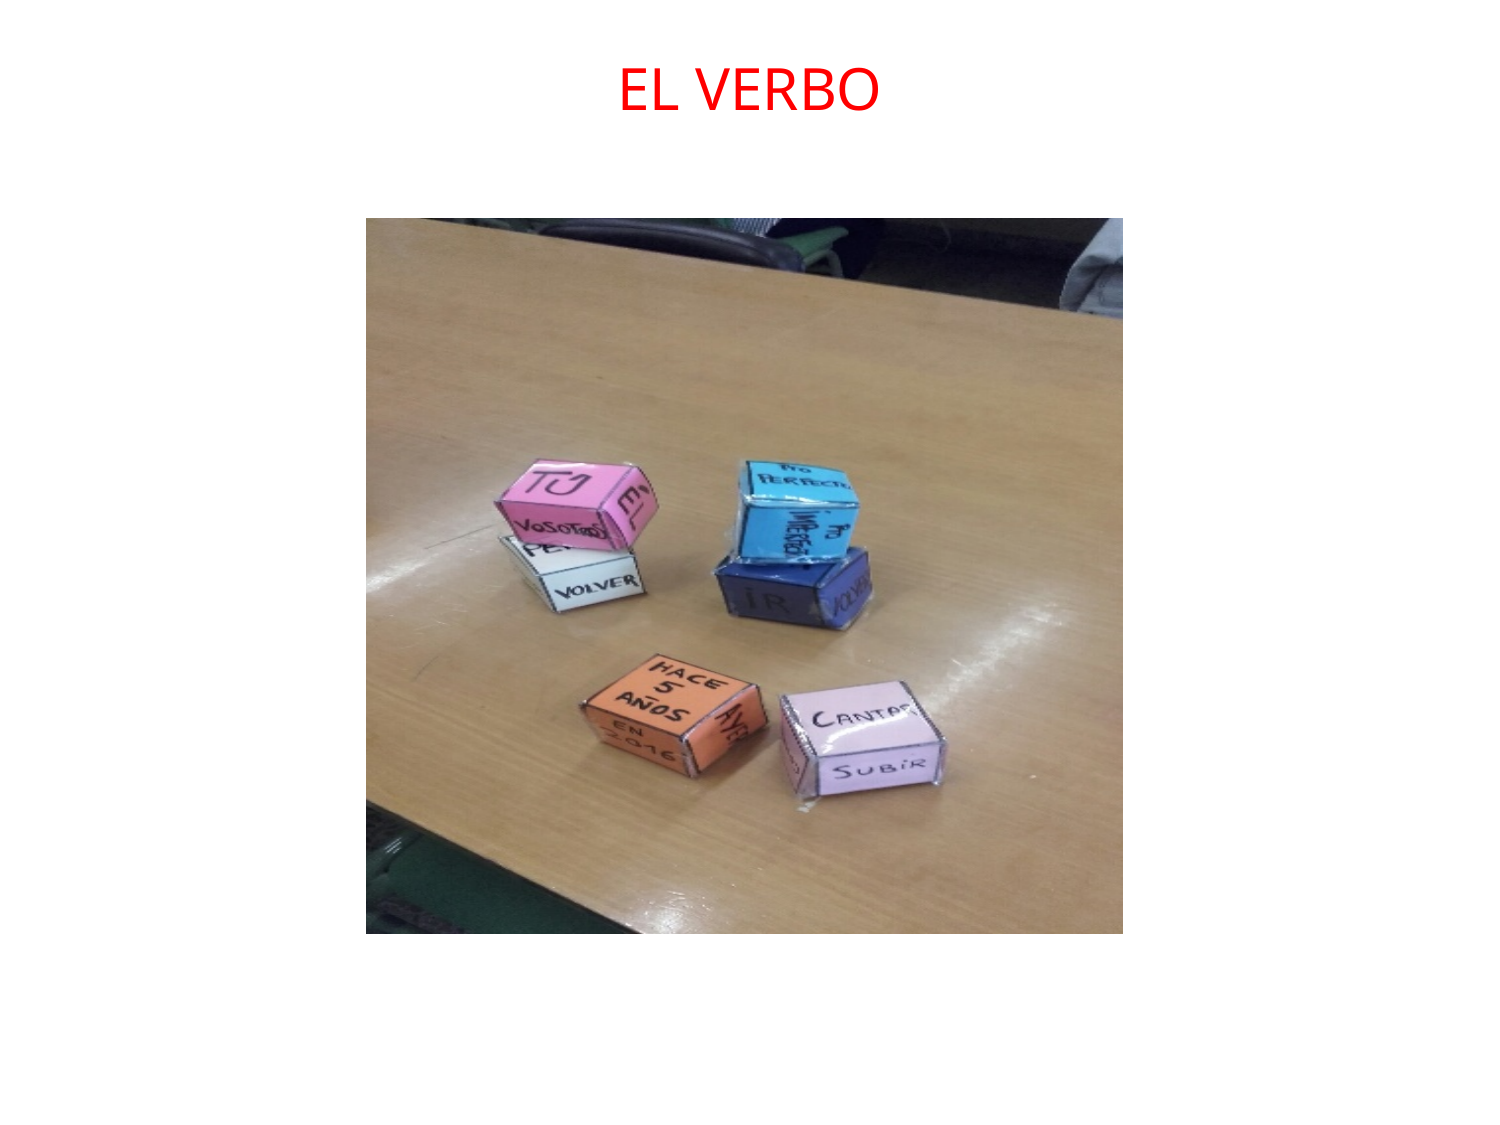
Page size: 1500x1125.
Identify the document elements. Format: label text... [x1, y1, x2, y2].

text_box EL VERBO [74, 45, 1425, 248]
picture [366, 218, 1123, 934]
